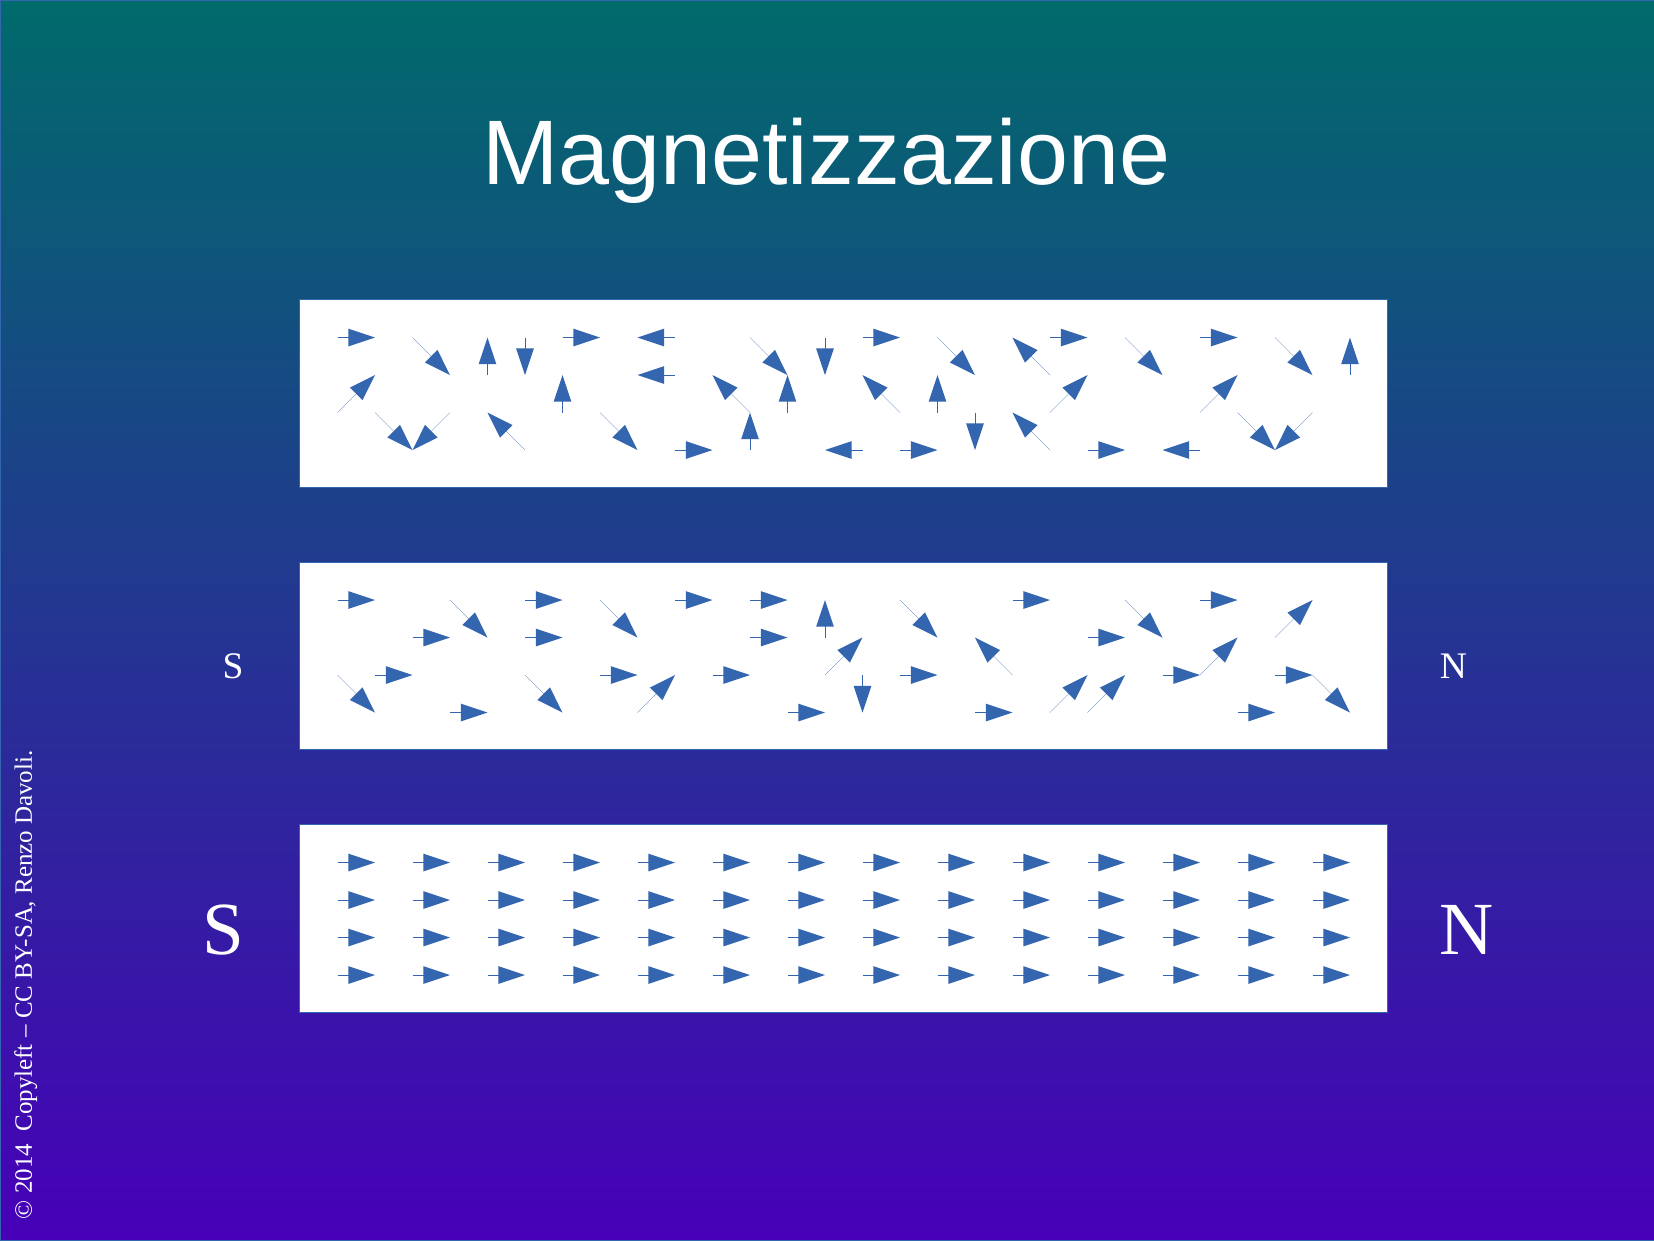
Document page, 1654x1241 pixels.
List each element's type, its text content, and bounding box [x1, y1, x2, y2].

text_box [299, 299, 1388, 488]
text_box N [1425, 637, 1482, 694]
text_box [299, 824, 1388, 1013]
title Magnetizzazione [82, 49, 1571, 257]
text_box S [187, 880, 263, 998]
text_box S [207, 637, 263, 694]
text_box N [1425, 880, 1509, 979]
text_box [299, 562, 1388, 750]
